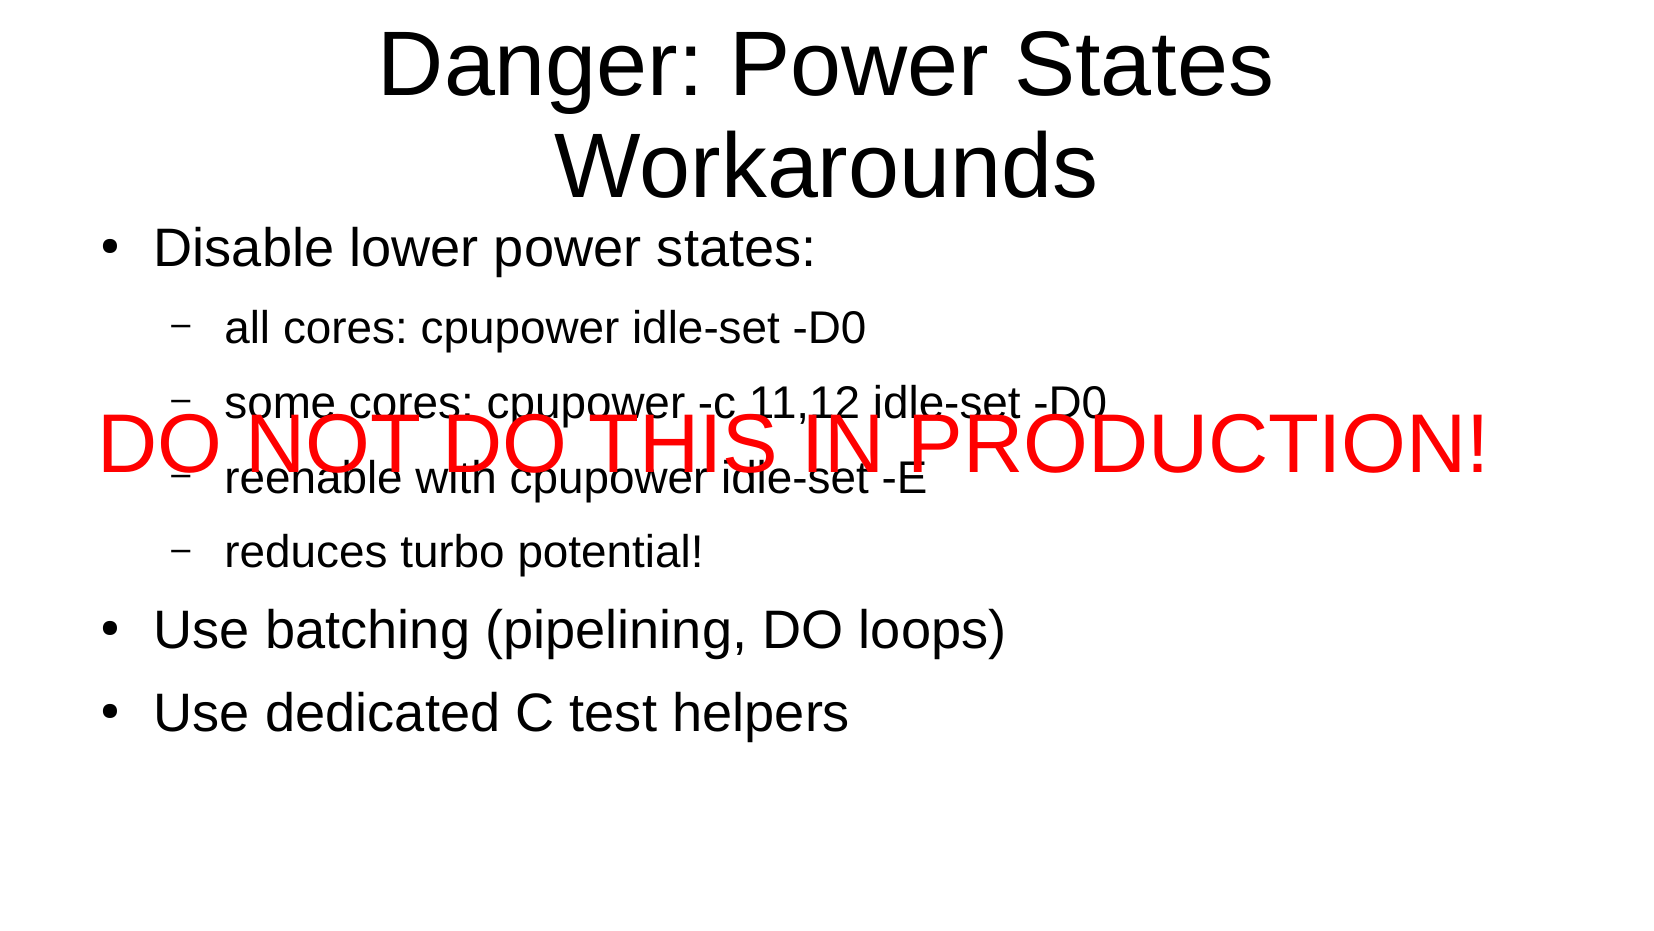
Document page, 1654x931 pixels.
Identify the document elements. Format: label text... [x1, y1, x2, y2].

list Disable lower power states: all cores: cpupower idle-set -D0 some cores: cpupower -c 11,12 idle-set -D0 reenable with cpupower idle-set -E reduces turbo potential! Use batching (pipelining, DO loops) Use dedicated C test helpers [82, 217, 1571, 758]
text_box DO NOT DO THIS IN PRODUCTION! [82, 390, 1523, 516]
title Danger: Power States Workarounds [82, 12, 1571, 217]
